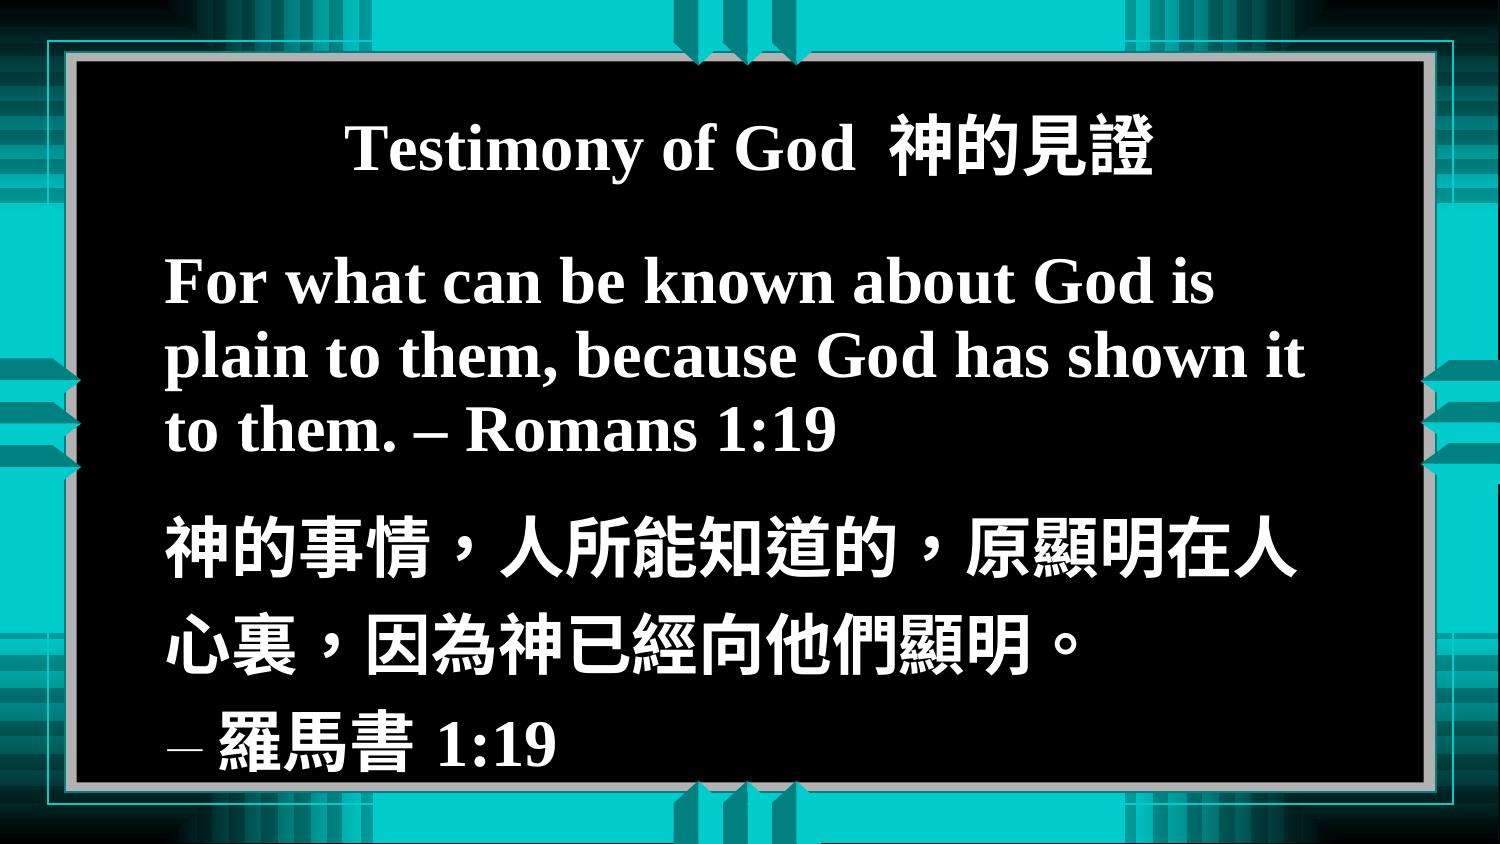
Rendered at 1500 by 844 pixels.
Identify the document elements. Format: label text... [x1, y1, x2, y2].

title Testimony of God 神的見證 [112, 70, 1388, 212]
text_box For what can be known about God is plain to them, because God has shown it to them. – Romans 1:19 神的事情，人所能知道的，原顯明在人心裏，因為神已經向他們顯明。 — 羅馬書1:19 [150, 236, 1351, 844]
